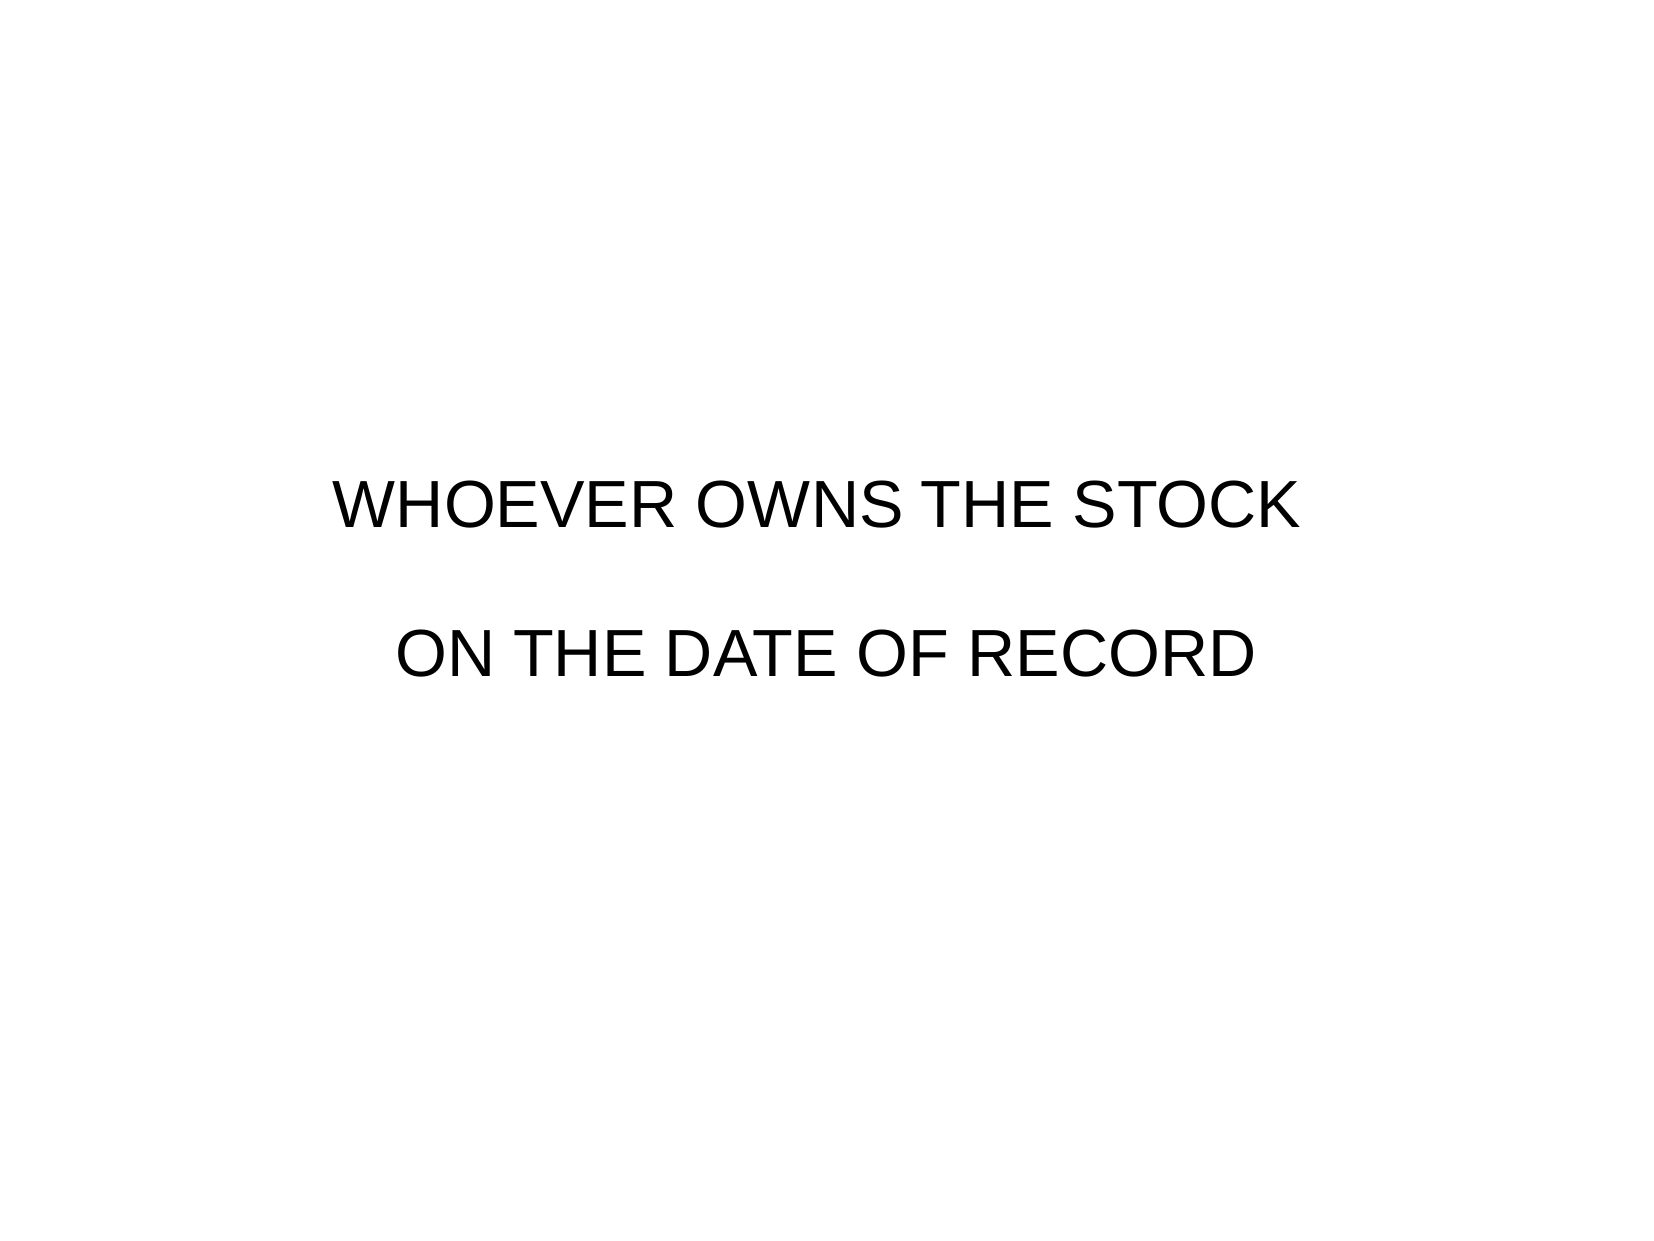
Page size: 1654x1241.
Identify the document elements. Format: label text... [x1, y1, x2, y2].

subtitle WHOEVER OWNS THE STOCK ON THE DATE OF RECORD [82, 49, 1571, 1109]
